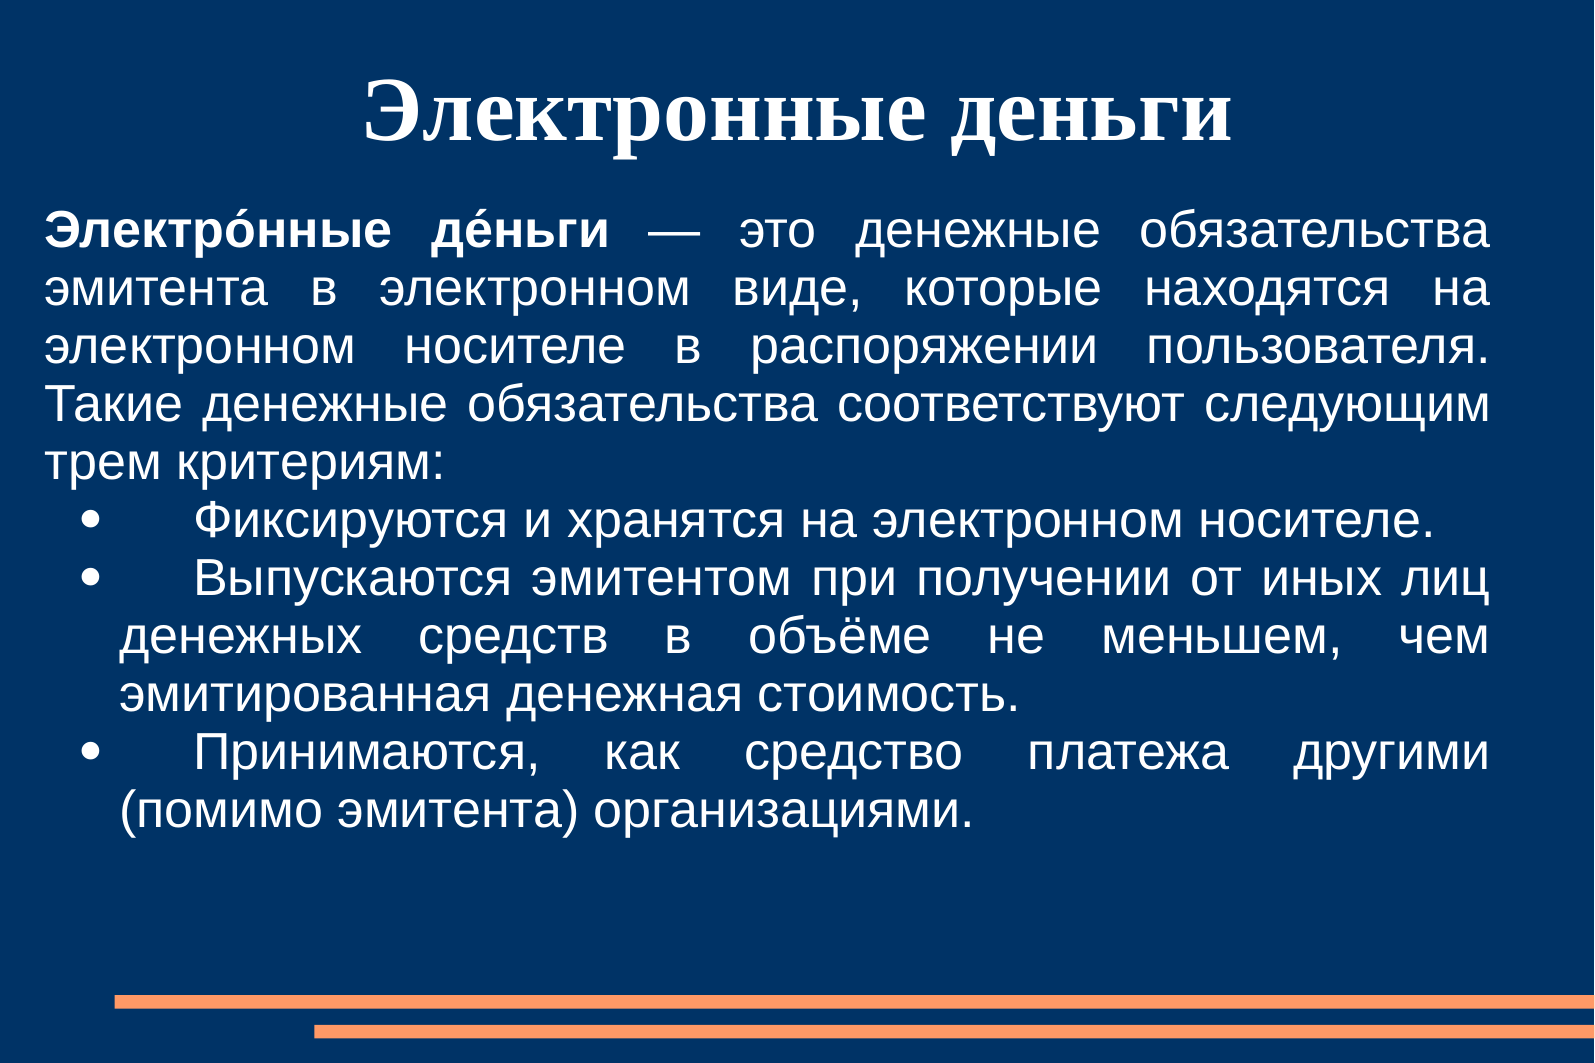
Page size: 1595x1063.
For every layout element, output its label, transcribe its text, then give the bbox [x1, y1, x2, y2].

text_box Электронные деньги [59, 58, 1536, 161]
text_box Электро́нные де́ньги — это денежные обязательства эмитента в электронном виде, которые находятся на электронном носителе в распоряжении пользователя. Такие денежные обязательства соответствуют следующим трем критериям: · Фиксируются и хранятся на электронном носителе. · Выпускаются эмитентом при получении от иных лиц денежных средств в объёме не меньшем, чем эмитированная денежная стоимость. · Принимаются, как средство платежа другими (помимо эмитента) организациями. [29, 192, 1506, 861]
